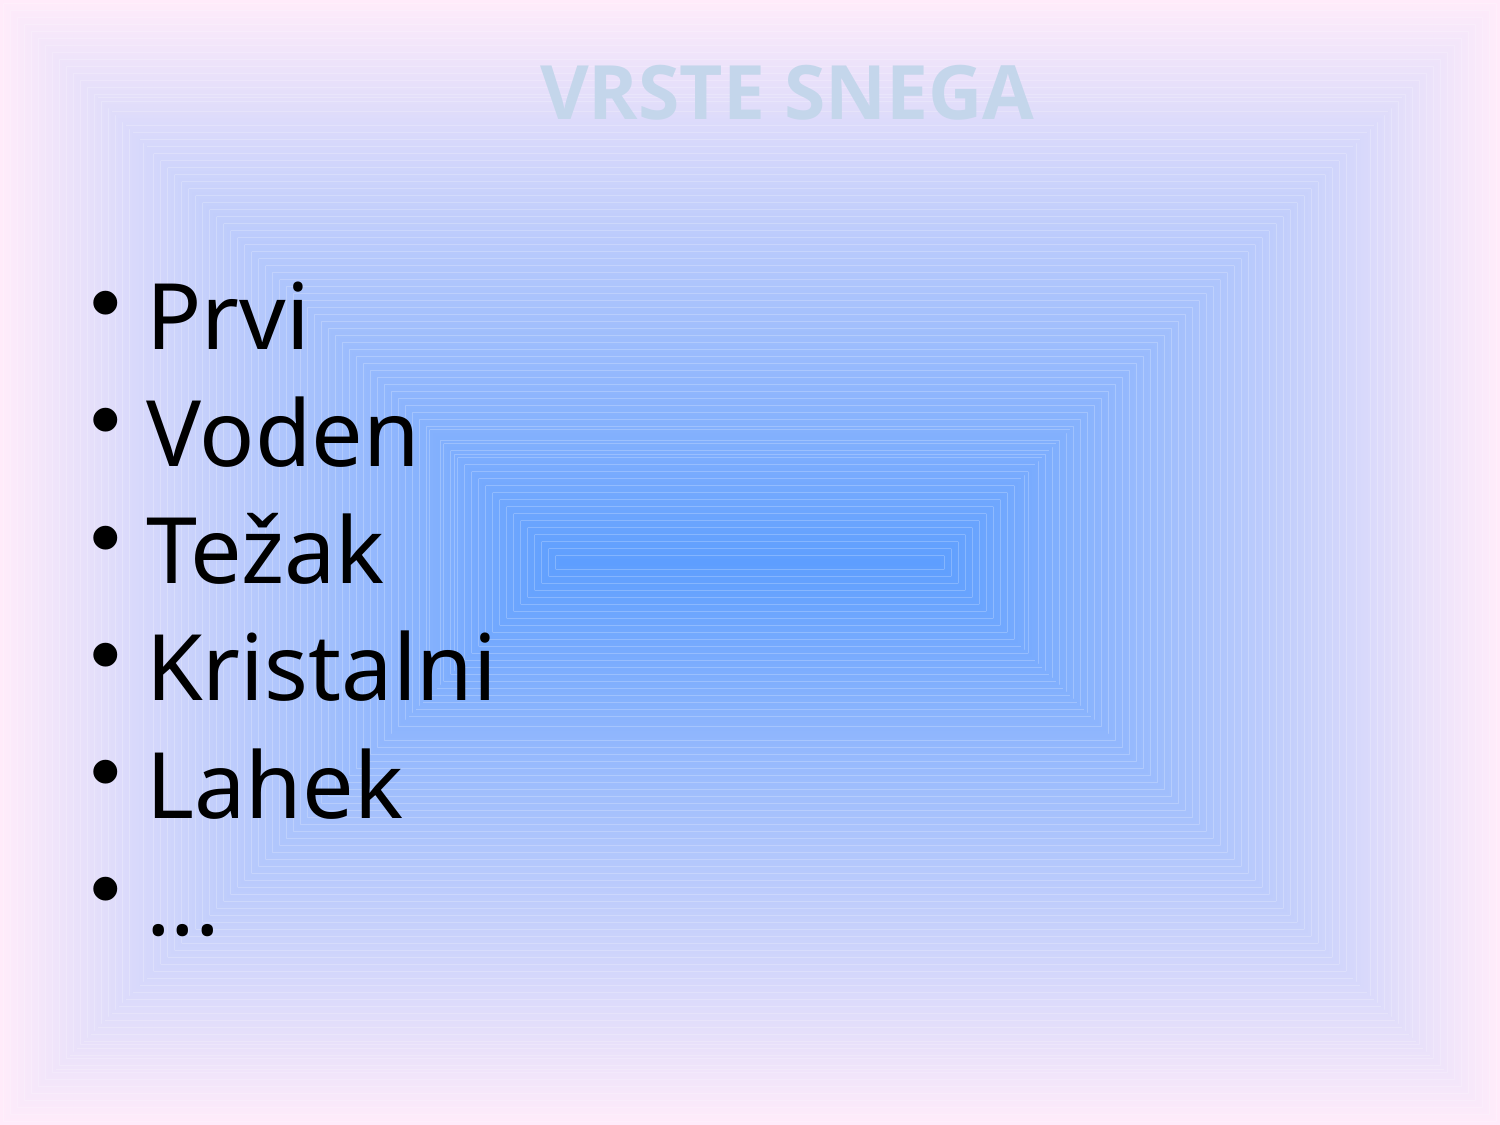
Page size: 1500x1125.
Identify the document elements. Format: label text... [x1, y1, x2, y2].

list Prvi Voden Težak Kristalni Lahek ... [75, 262, 1425, 1005]
text_box VRSTE SNEGA [362, 37, 1213, 188]
